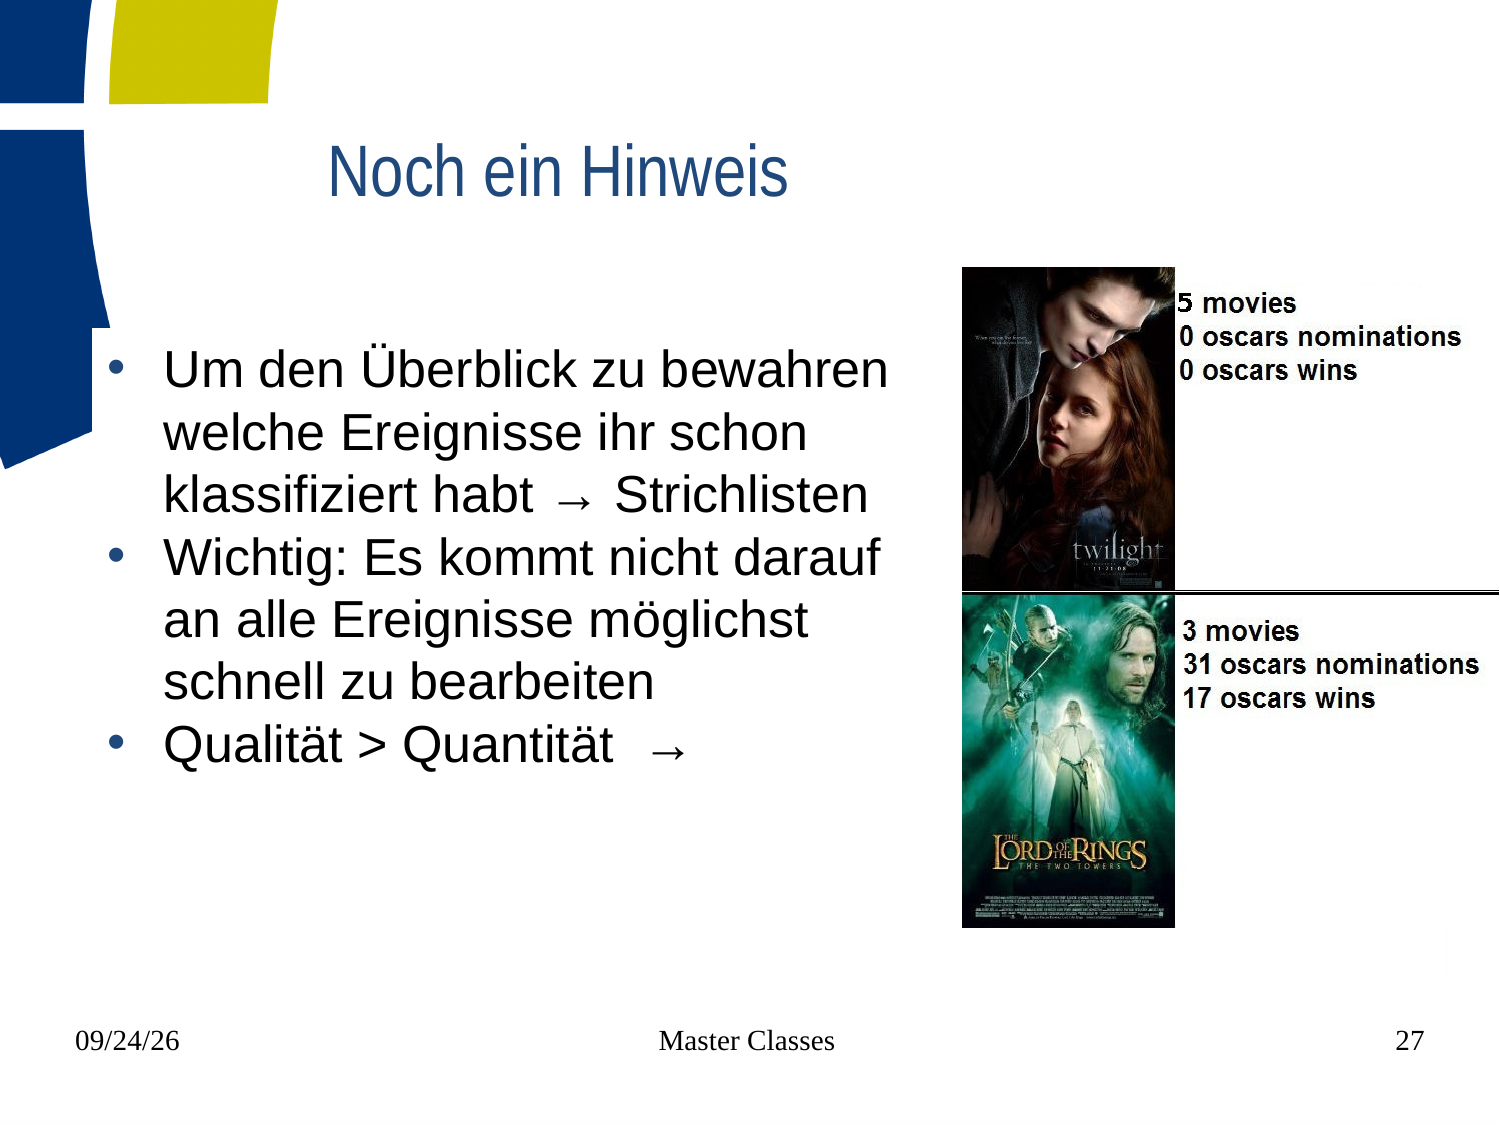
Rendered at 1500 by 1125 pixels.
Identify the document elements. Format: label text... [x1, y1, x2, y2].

title Noch ein Hinweis [312, 101, 1400, 233]
picture [0, 0, 1500, 1125]
text_box Um den Überblick zu bewahren welche Ereignisse ihr schon klassifiziert habt → Strichlisten Wichtig: Es kommt nicht darauf an alle Ereignisse möglichst schnell zu bearbeiten Qualität > Quantität → [92, 328, 1443, 981]
